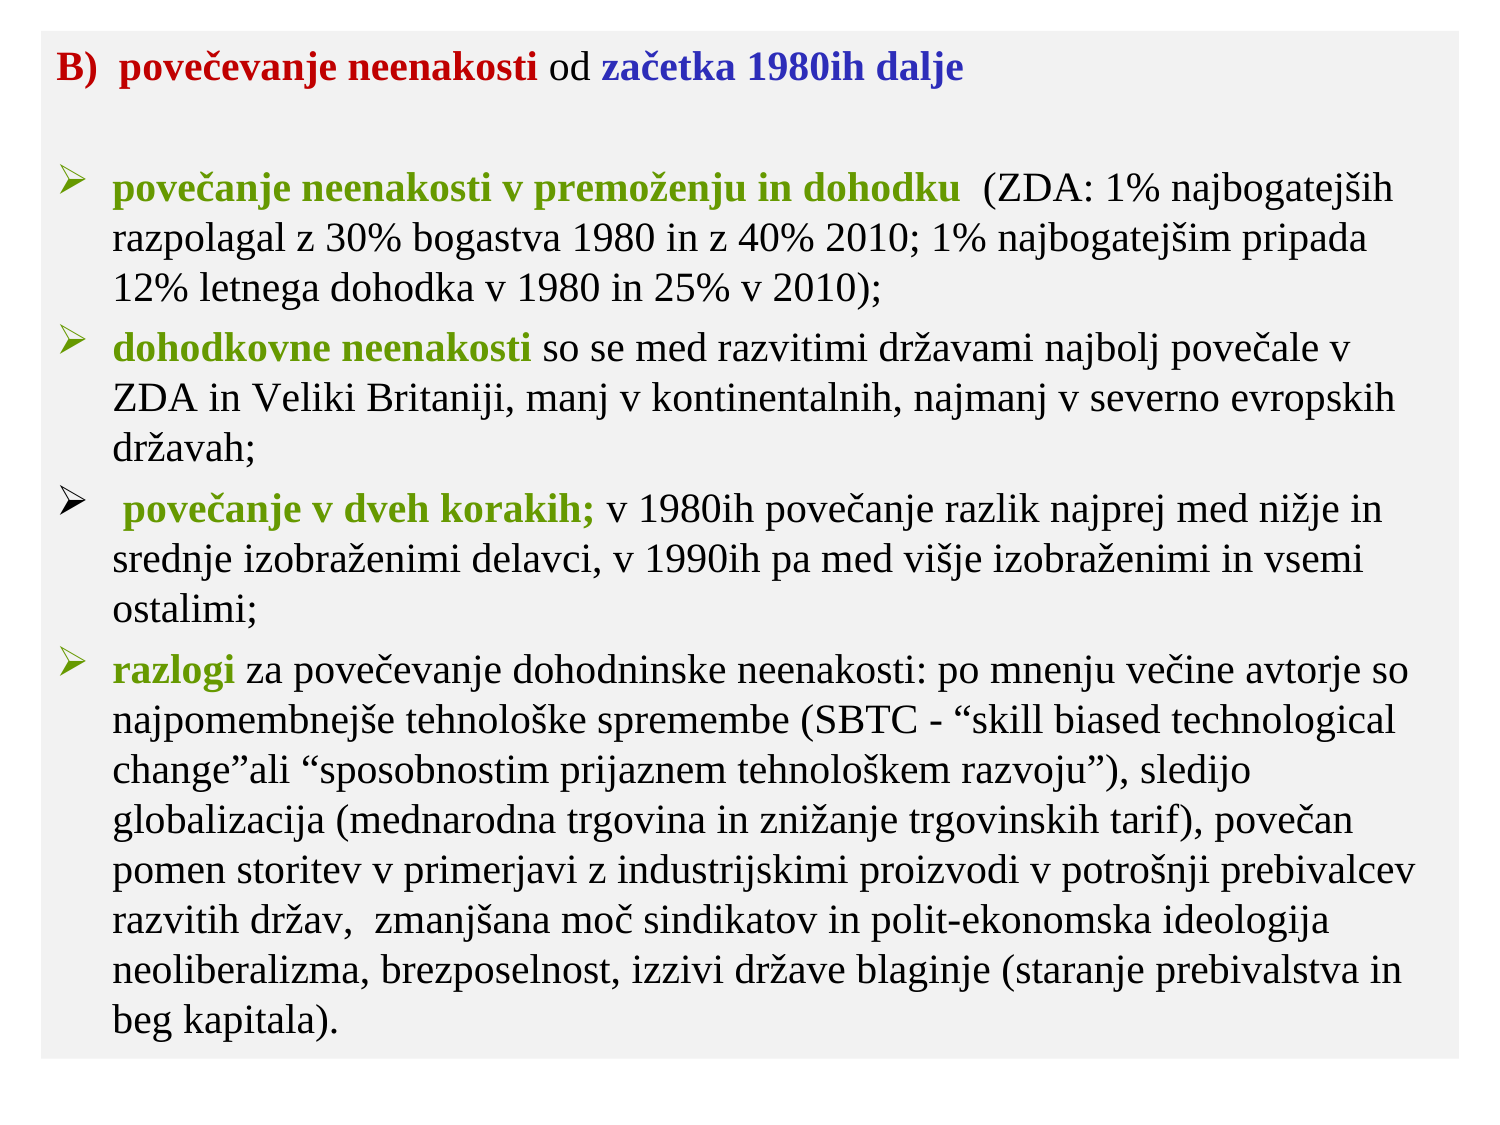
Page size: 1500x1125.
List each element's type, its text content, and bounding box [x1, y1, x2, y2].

list B) povečevanje neenakosti od začetka 1980ih dalje povečanje neenakosti v premoženju in dohodku (ZDA: 1% najbogatejših razpolagal z 30% bogastva 1980 in z 40% 2010; 1% najbogatejšim pripada 12% letnega dohodka v 1980 in 25% v 2010); dohodkovne neenakosti so se med razvitimi državami najbolj povečale v ZDA in Veliki Britaniji, manj v kontinentalnih, najmanj v severno evropskih državah; povečanje v dveh korakih; v 1980ih povečanje razlik najprej med nižje in srednje izobraženimi delavci, v 1990ih pa med višje izobraženimi in vsemi ostalimi; razlogi za povečevanje dohodninske neenakosti: po mnenju večine avtorje so najpomembnejše tehnološke spremembe (SBTC - “skill biased technological change”ali “sposobnostim prijaznem tehnološkem razvoju”), sledijo globalizacija (mednarodna trgovina in znižanje trgovinskih tarif), povečan pomen storitev v primerjavi z industrijskimi proizvodi v potrošnji prebivalcev razvitih držav, zmanjšana moč sindikatov in polit-ekonomska ideologija neoliberalizma, brezposelnost, izzivi države blaginje (staranje prebivalstva in beg kapitala). [41, 30, 1459, 1059]
